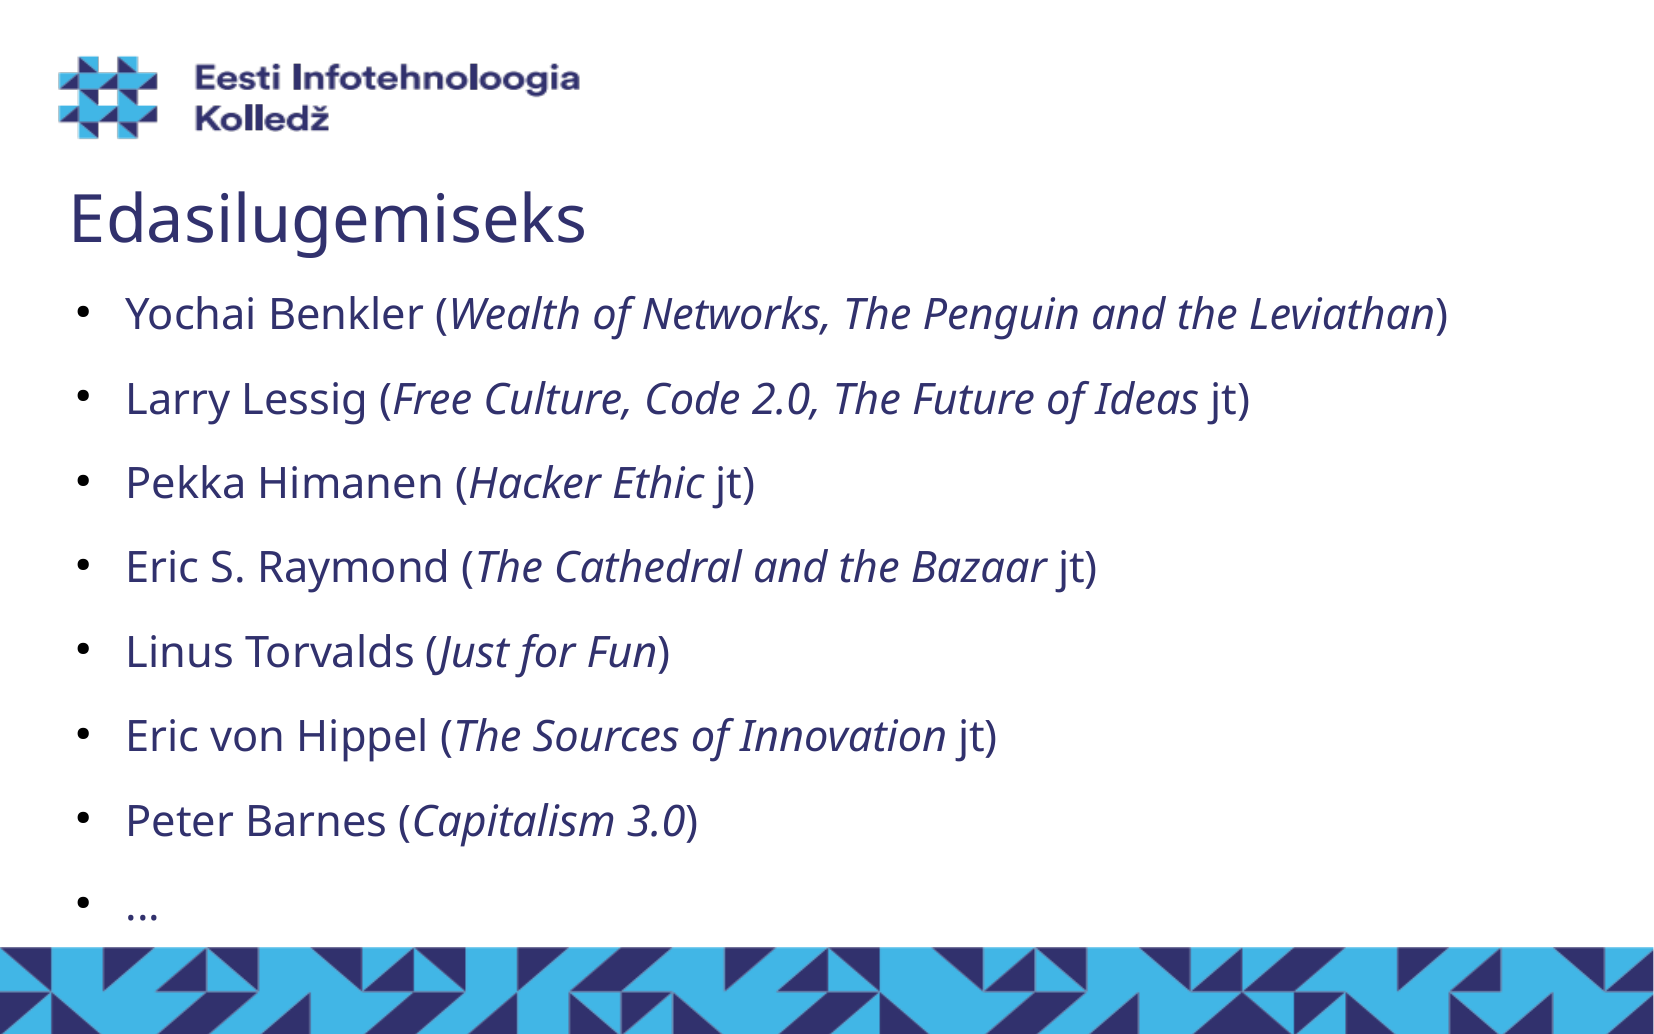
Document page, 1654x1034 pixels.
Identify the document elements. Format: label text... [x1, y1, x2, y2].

title Edasilugemiseks [68, 147, 1536, 283]
list Yochai Benkler (Wealth of Networks, The Penguin and the Leviathan) Larry Lessig (Free Culture, Code 2.0, The Future of Ideas jt) Pekka Himanen (Hacker Ethic jt) Eric S. Raymond (The Cathedral and the Bazaar jt) Linus Torvalds (Just for Fun) Eric von Hippel (The Sources of Innovation jt) Peter Barnes (Capitalism 3.0) ... [59, 283, 1595, 936]
